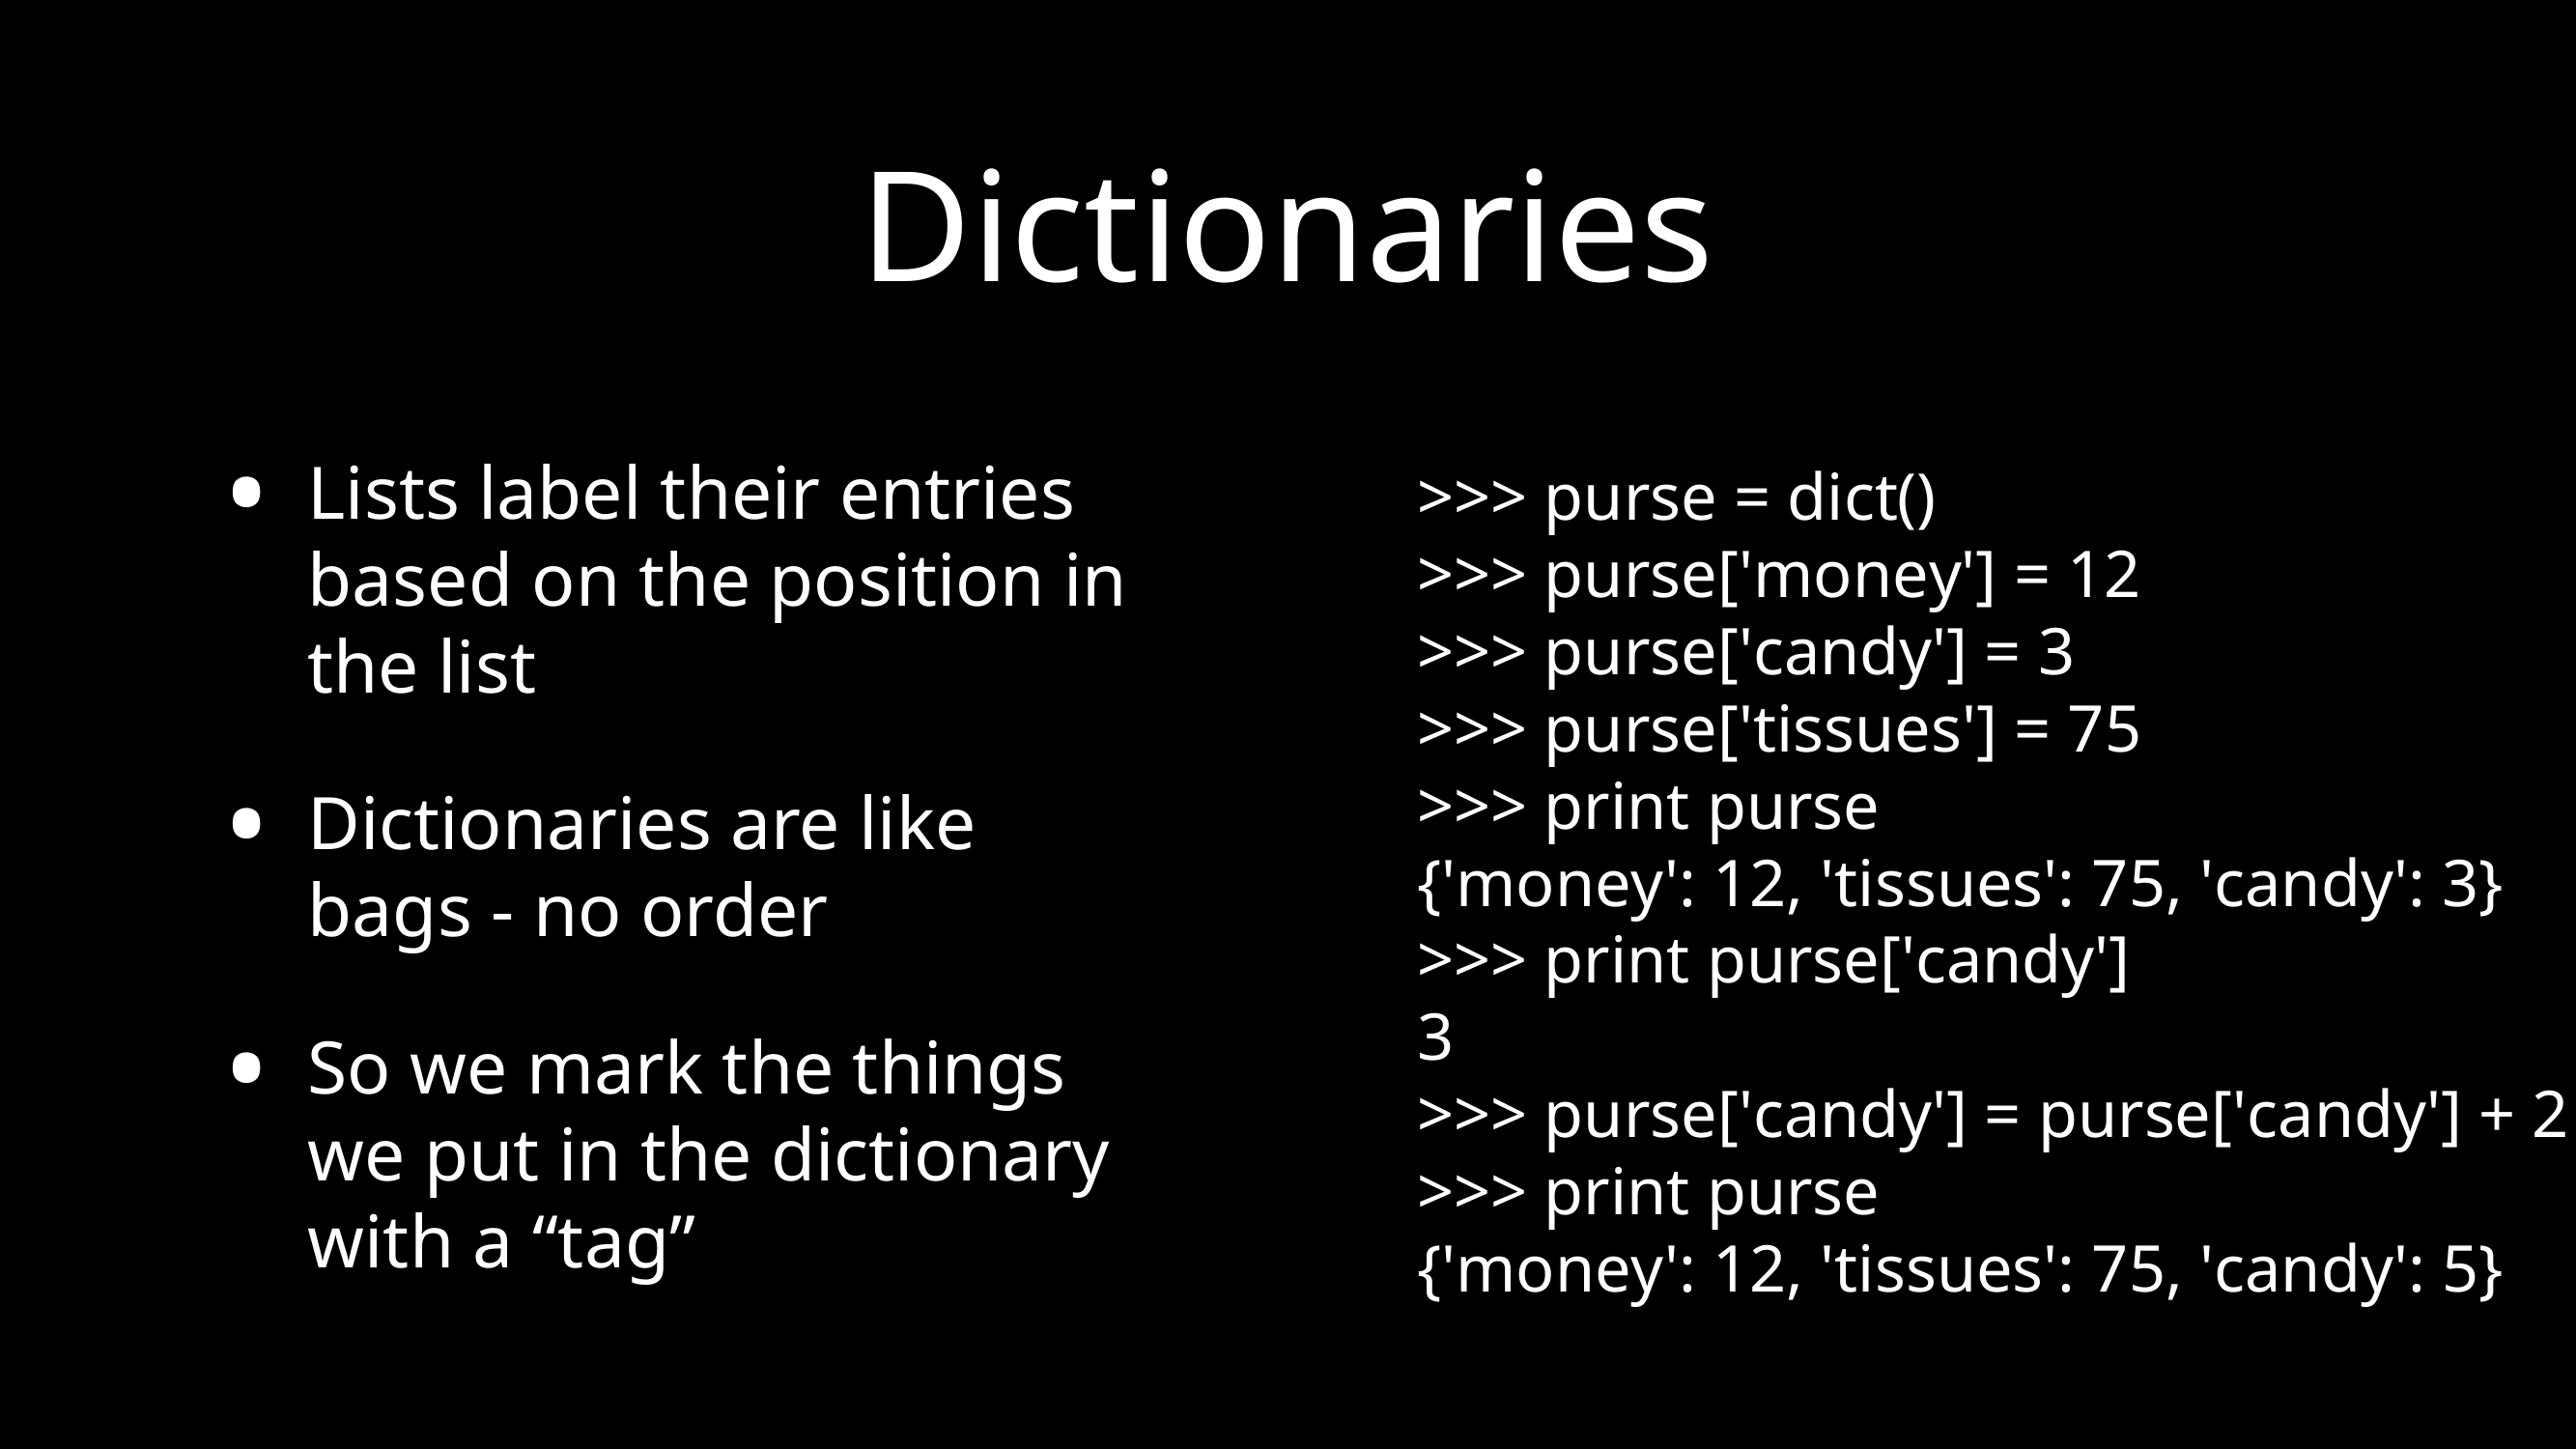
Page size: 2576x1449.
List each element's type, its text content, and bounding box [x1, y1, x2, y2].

title Dictionaries [183, 38, 2392, 403]
list Lists label their entries based on the position in the list Dictionaries are like bags - no order So we mark the things we put in the dictionary with a “tag” [183, 412, 1147, 1317]
text_box >>> purse = dict() >>> purse['money'] = 12 >>> purse['candy'] = 3 >>> purse['tissues'] = 75 >>> print purse {'money': 12, 'tissues': 75, 'candy': 3} >>> print purse['candy'] 3 >>> purse['candy'] = purse['candy'] + 2 >>> print purse {'money': 12, 'tissues': 75, 'candy': 5} [1417, 455, 2571, 1306]
